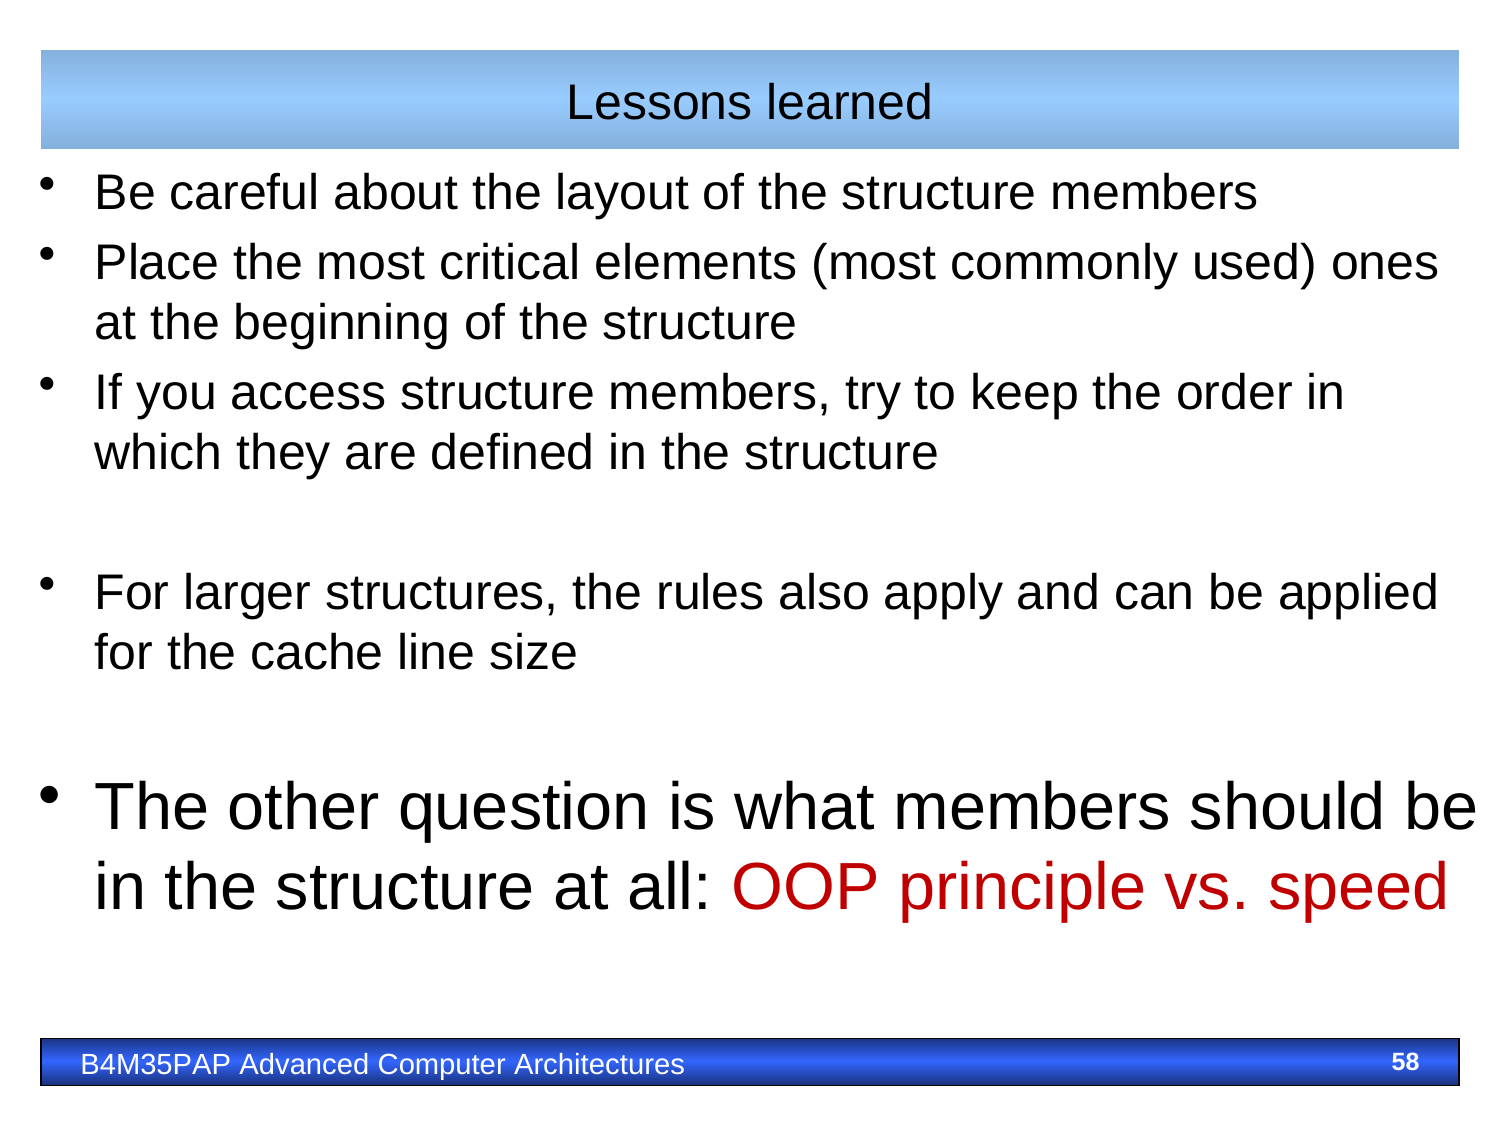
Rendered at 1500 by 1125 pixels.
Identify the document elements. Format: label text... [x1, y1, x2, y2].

list Be careful about the layout of the structure members Place the most critical elements (most commonly used) ones at the beginning of the structure If you access structure members, try to keep the order in which they are defined in the structure For larger structures, the rules also apply and can be applied for the cache line size The other question is what members should be in the structure at all: OOP principle vs. speed [23, 152, 1500, 965]
title Lessons learned [41, 50, 1459, 149]
